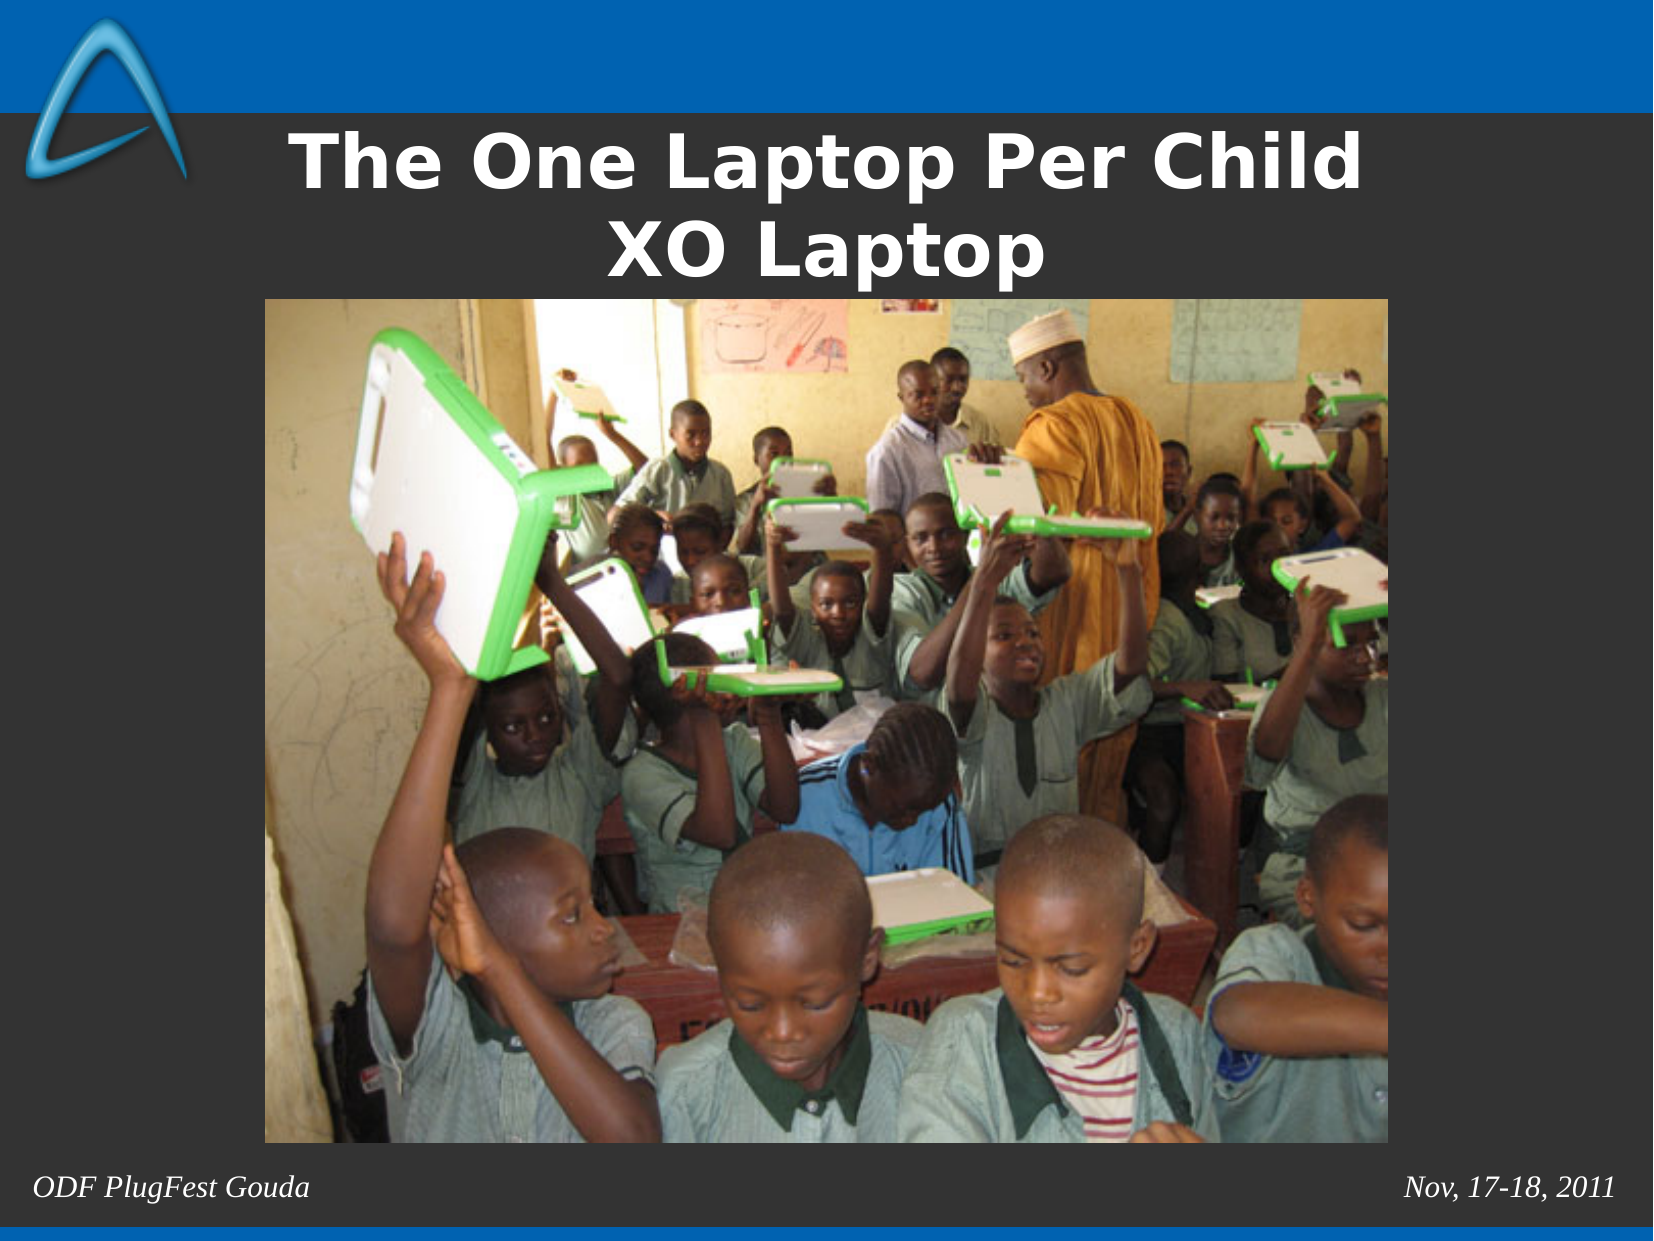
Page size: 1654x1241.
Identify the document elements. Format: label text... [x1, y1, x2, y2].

title The One Laptop Per Child XO Laptop [121, 102, 1533, 310]
picture [5, 5, 204, 194]
picture [265, 299, 1388, 1143]
